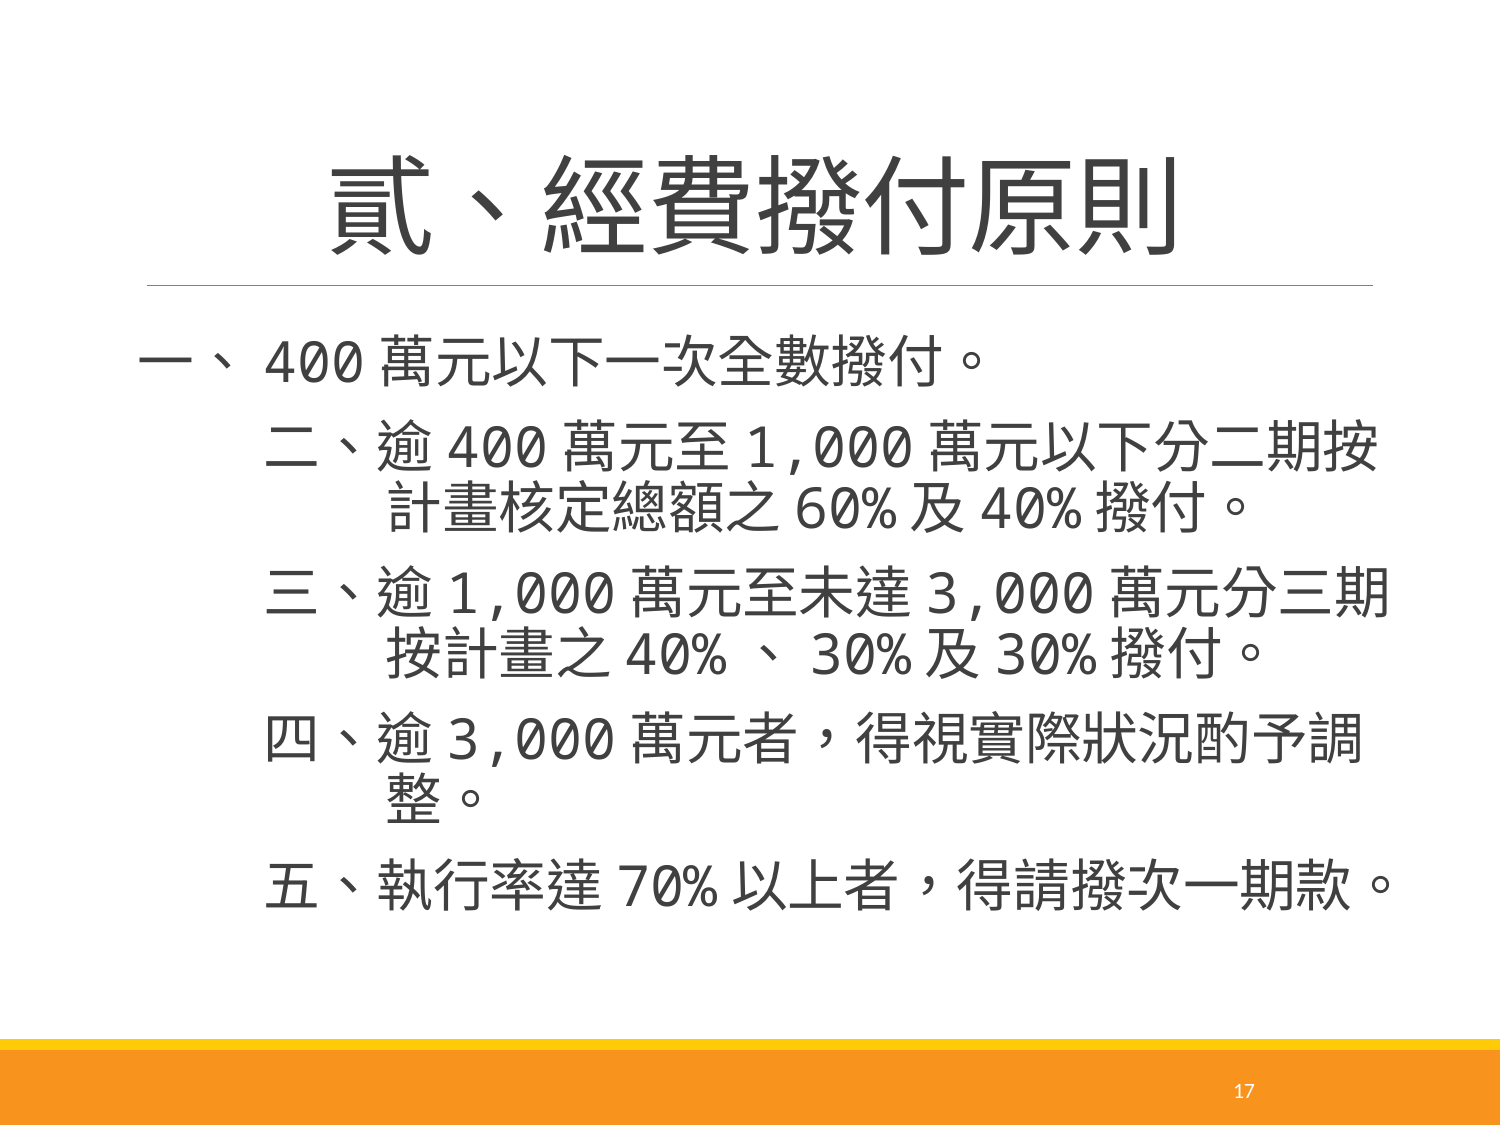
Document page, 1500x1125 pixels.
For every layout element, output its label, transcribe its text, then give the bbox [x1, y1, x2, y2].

title 貳、經費撥付原則 [212, 88, 1299, 277]
list 一、400萬元以下一次全數撥付。 二、逾400萬元至1,000萬元以下分二期按計畫核定總額之60%及40%撥付。 三、逾1,000萬元至未達3,000萬元分三期按計畫之40%、30%及30%撥付。 四、逾3,000萬元者，得視實際狀況酌予調整。 五、執行率達70%以上者，得請撥次一期款。 [111, 326, 1400, 929]
text_box 17 [1218, 1059, 1380, 1120]
